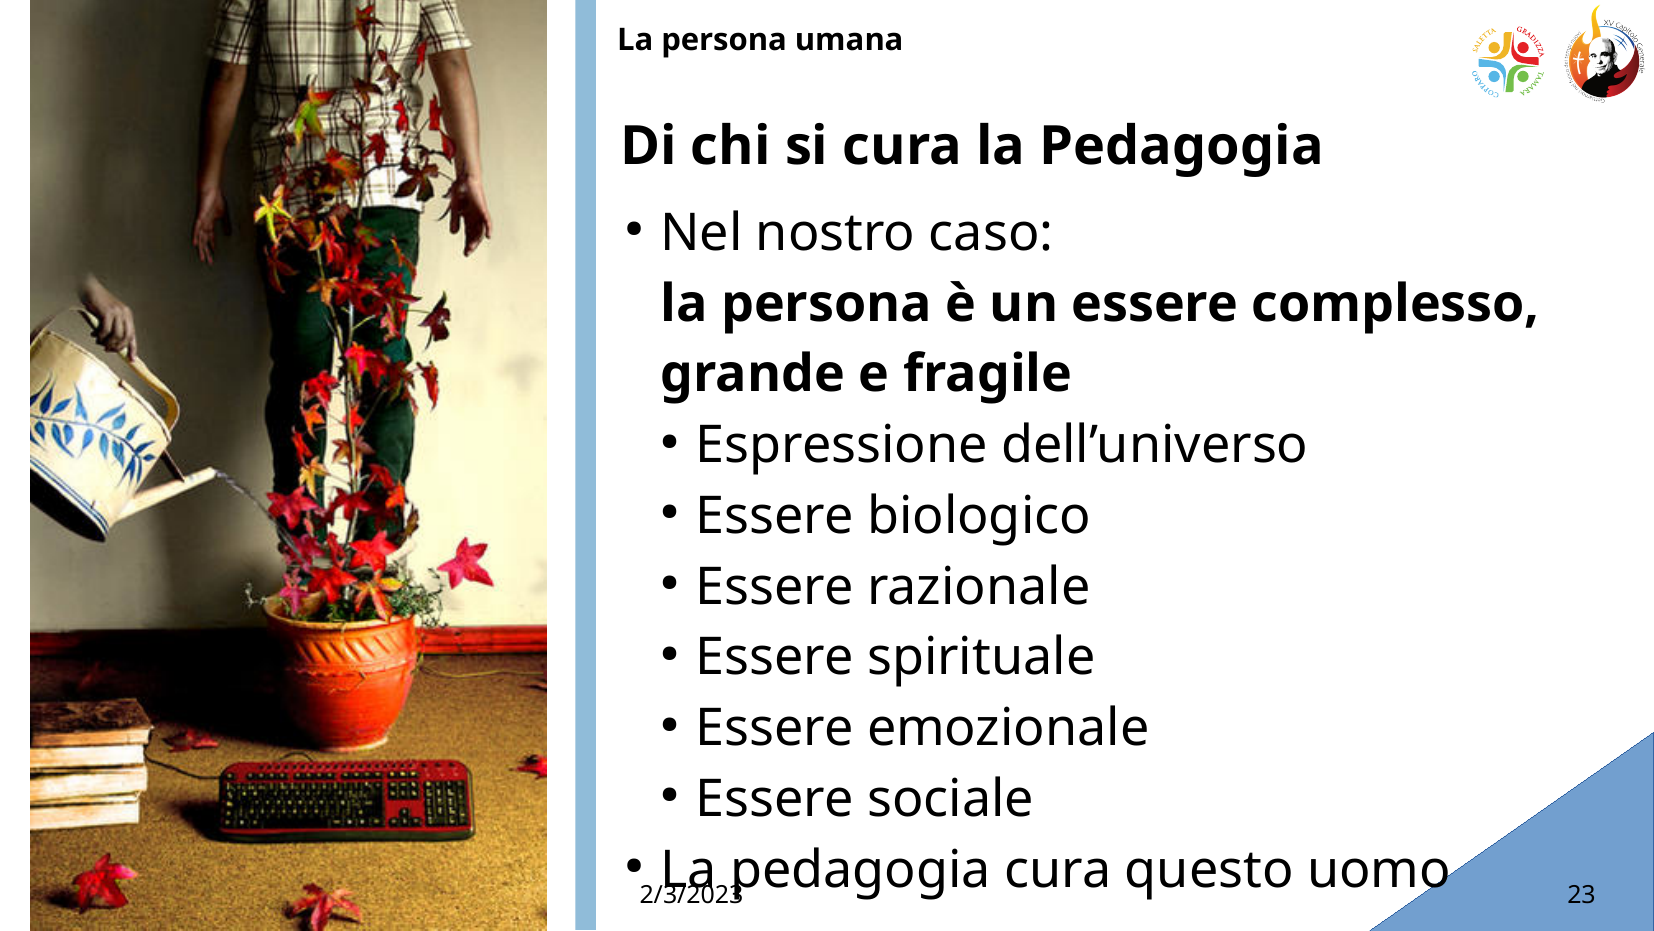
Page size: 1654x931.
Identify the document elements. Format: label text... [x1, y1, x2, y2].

title Di chi si cura la Pedagogia [620, 106, 1617, 178]
text_box La persona umana [602, 9, 1335, 63]
picture [30, 0, 547, 931]
subtitle Nel nostro caso: la persona è un essere complesso, grande e fragile Espressione dell’universo Essere biologico Essere razionale Essere spirituale Essere emozionale Essere sociale La pedagogia cura questo uomo [624, 194, 1602, 828]
picture [1563, 4, 1646, 103]
